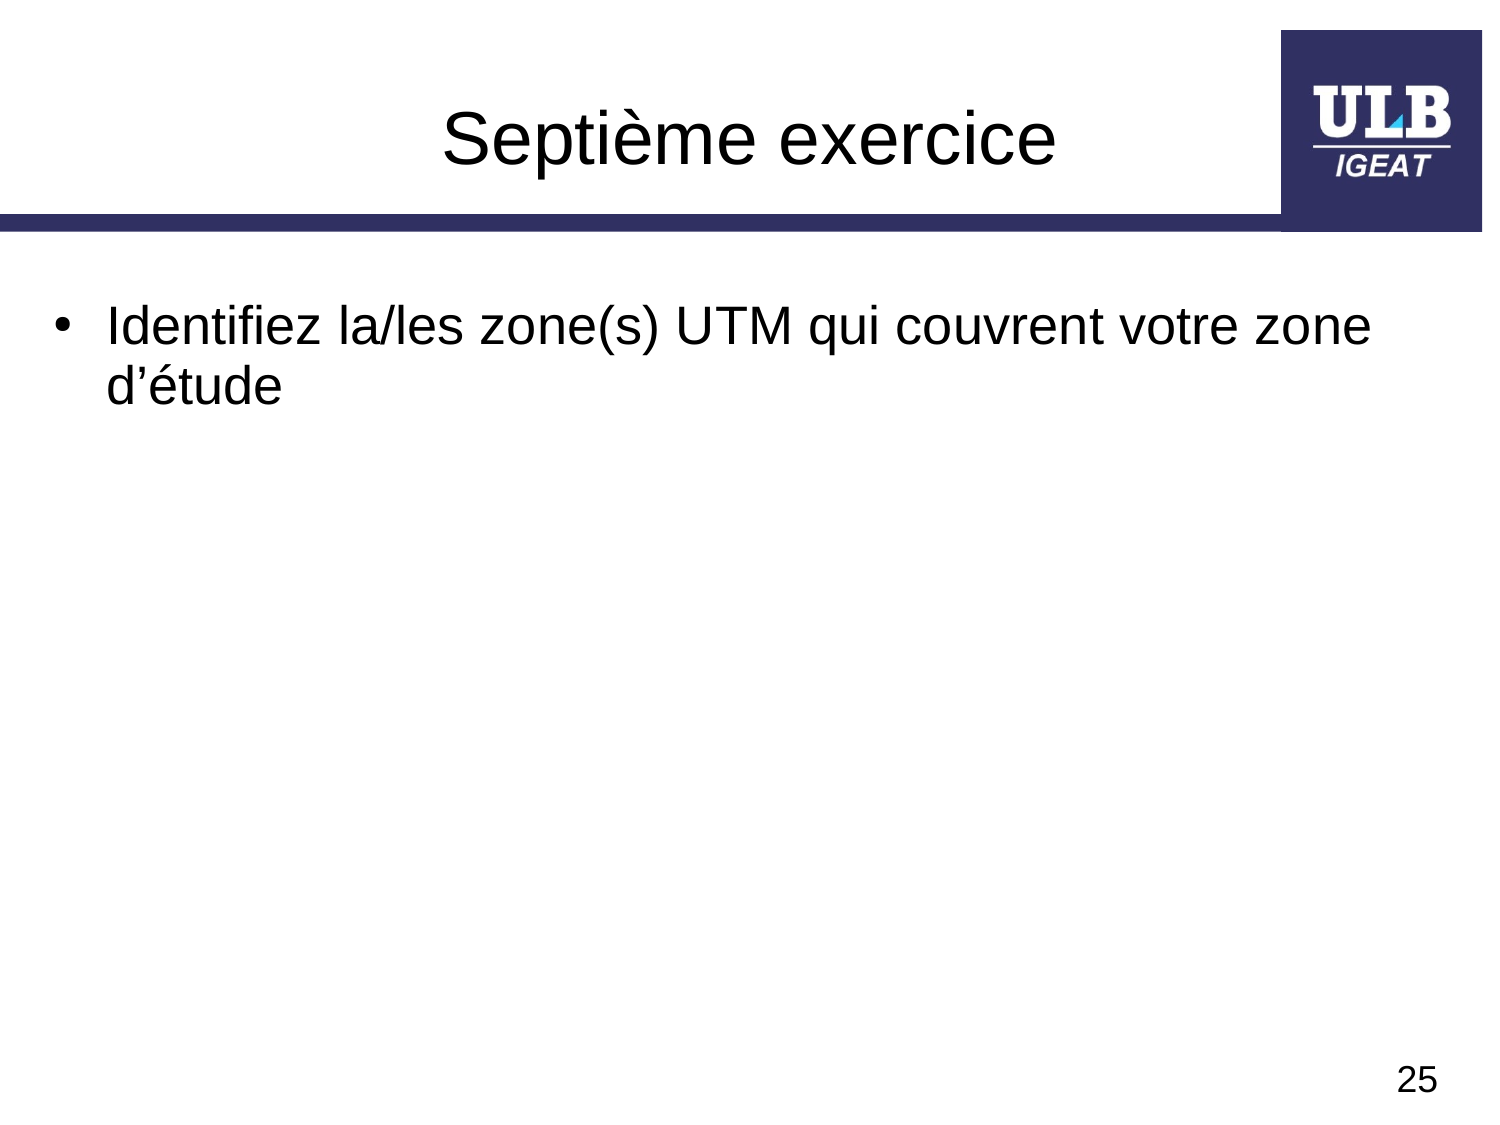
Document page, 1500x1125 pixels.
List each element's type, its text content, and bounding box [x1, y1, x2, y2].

list Identifiez la/les zone(s) UTM qui couvrent votre zone d’étude [35, 295, 1477, 1111]
picture [1281, 30, 1483, 232]
title Septième exercice [75, 44, 1425, 233]
